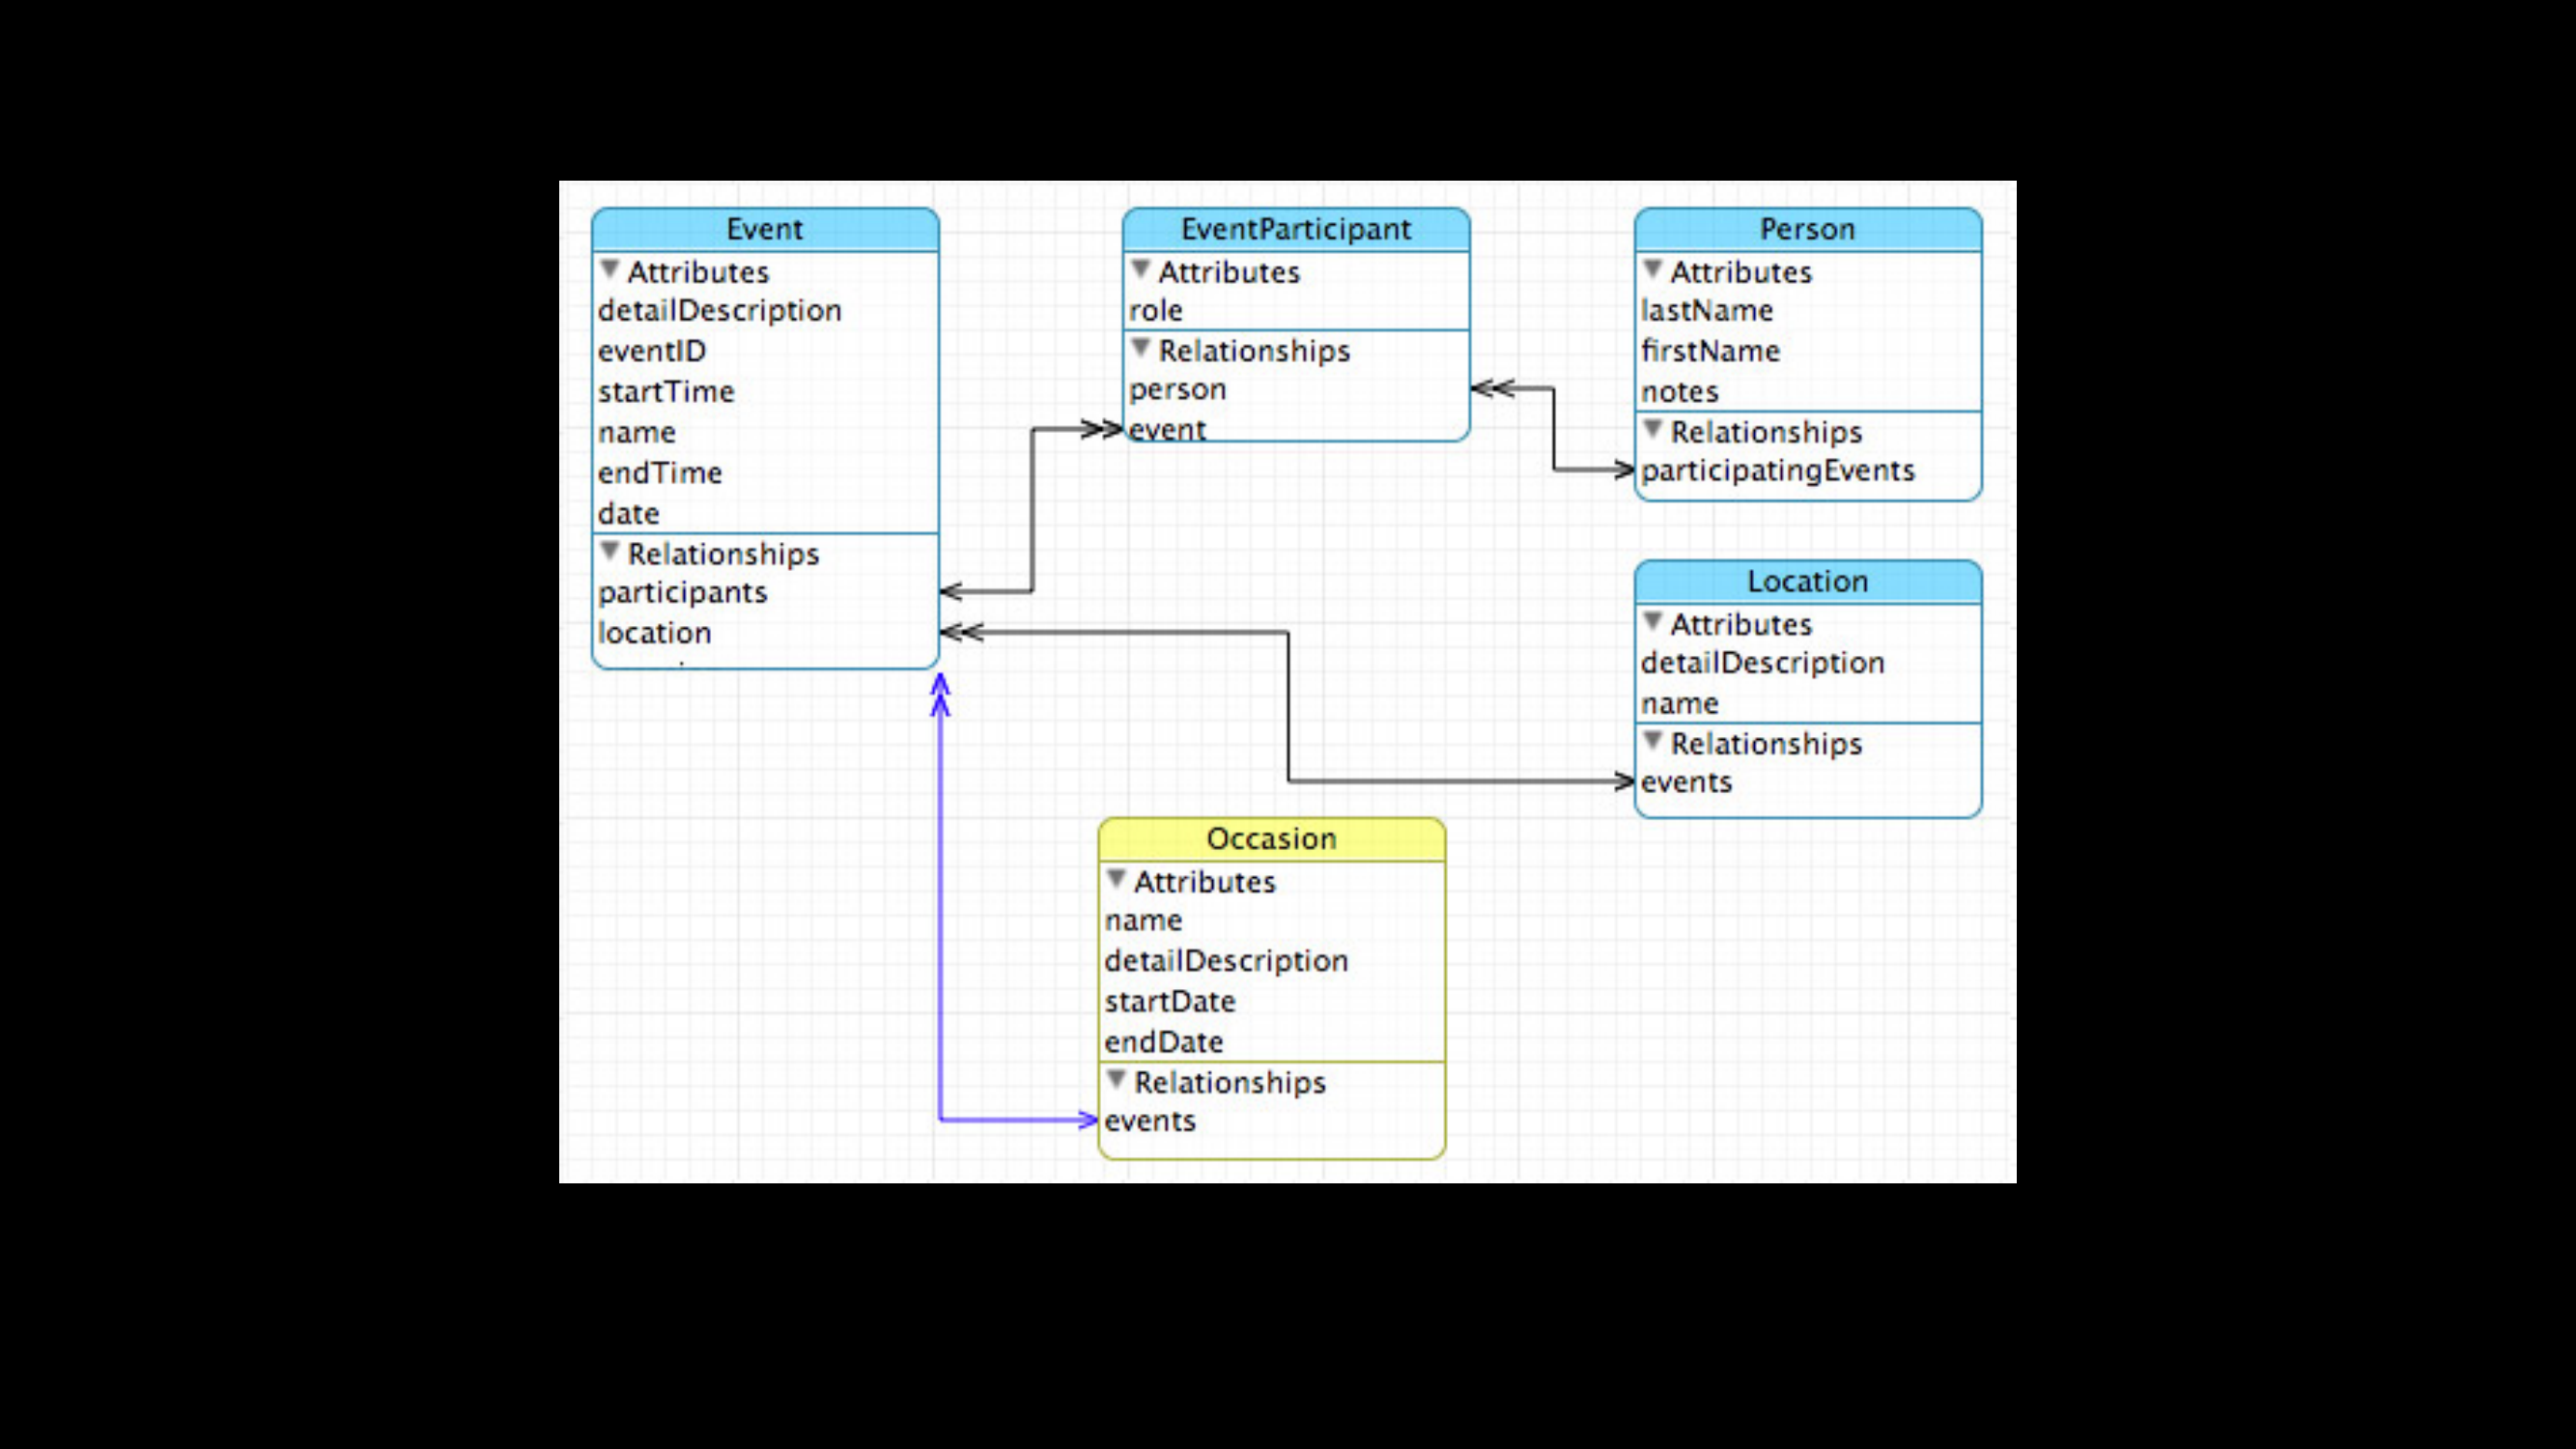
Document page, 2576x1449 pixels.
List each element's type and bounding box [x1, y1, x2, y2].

picture [559, 181, 2017, 1183]
